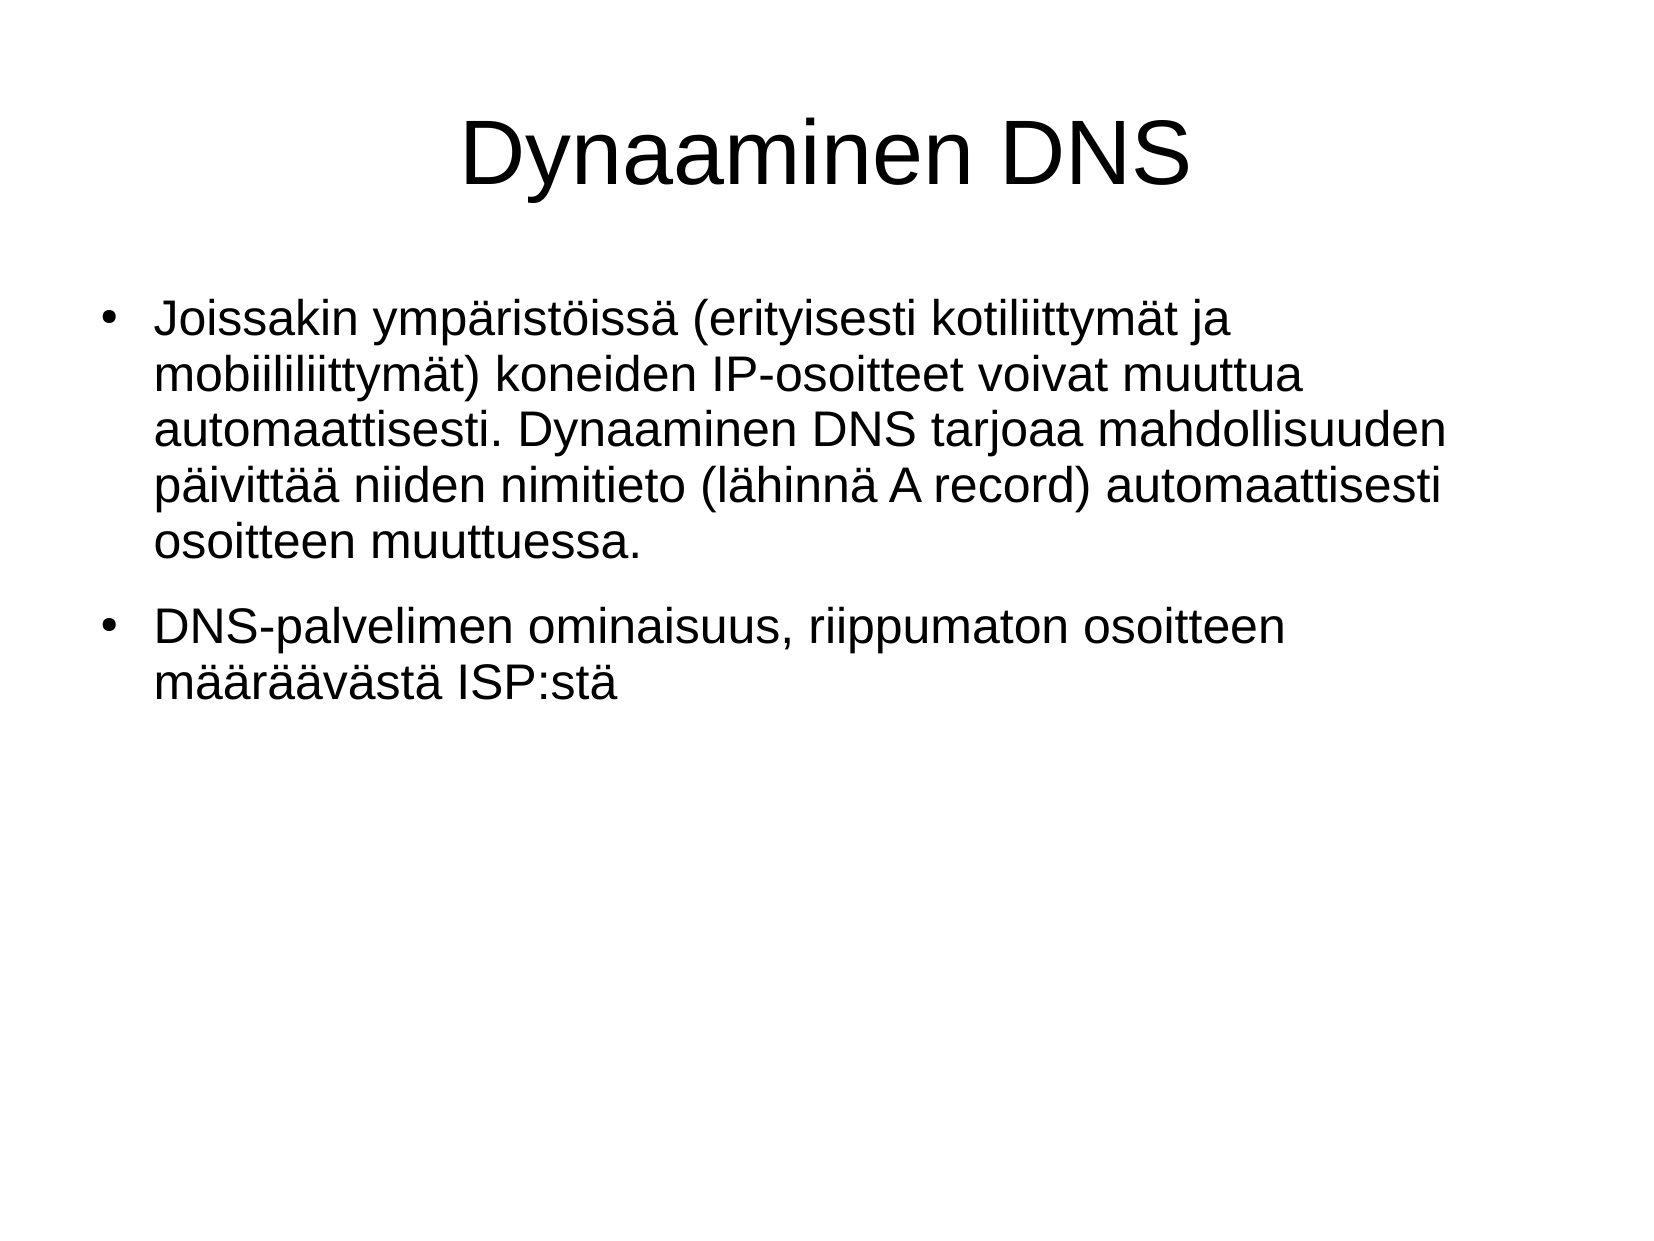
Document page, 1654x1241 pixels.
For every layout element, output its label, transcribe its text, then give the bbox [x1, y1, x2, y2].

list Joissakin ympäristöissä (erityisesti kotiliittymät ja mobiililiittymät) koneiden IP-osoitteet voivat muuttua automaattisesti. Dynaaminen DNS tarjoaa mahdollisuuden päivittää niiden nimitieto (lähinnä A record) automaattisesti osoitteen muuttuessa. DNS-palvelimen ominaisuus, riippumaton osoitteen määräävästä ISP:stä [82, 290, 1571, 1010]
title Dynaaminen DNS [82, 49, 1571, 257]
